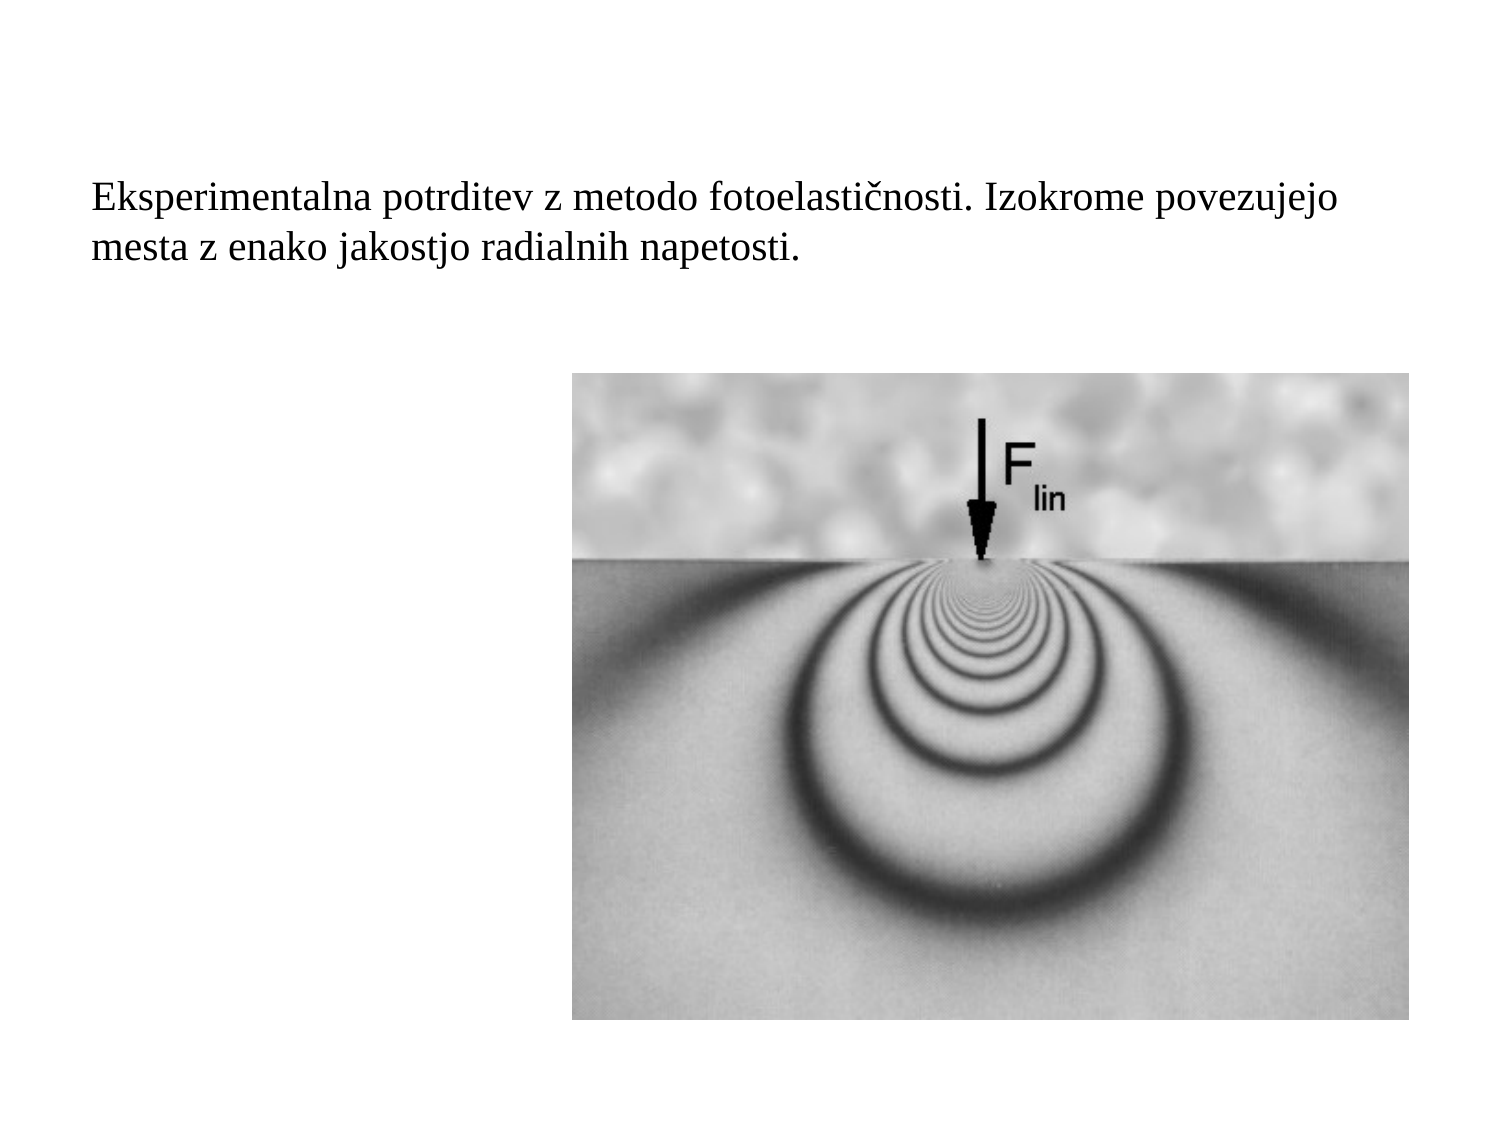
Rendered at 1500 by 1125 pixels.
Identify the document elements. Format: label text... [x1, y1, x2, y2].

picture [572, 373, 1409, 1020]
text_box Eksperimentalna potrditev z metodo fotoelastičnosti. Izokrome povezujejo mesta z enako jakostjo radialnih napetosti. [76, 74, 1436, 277]
